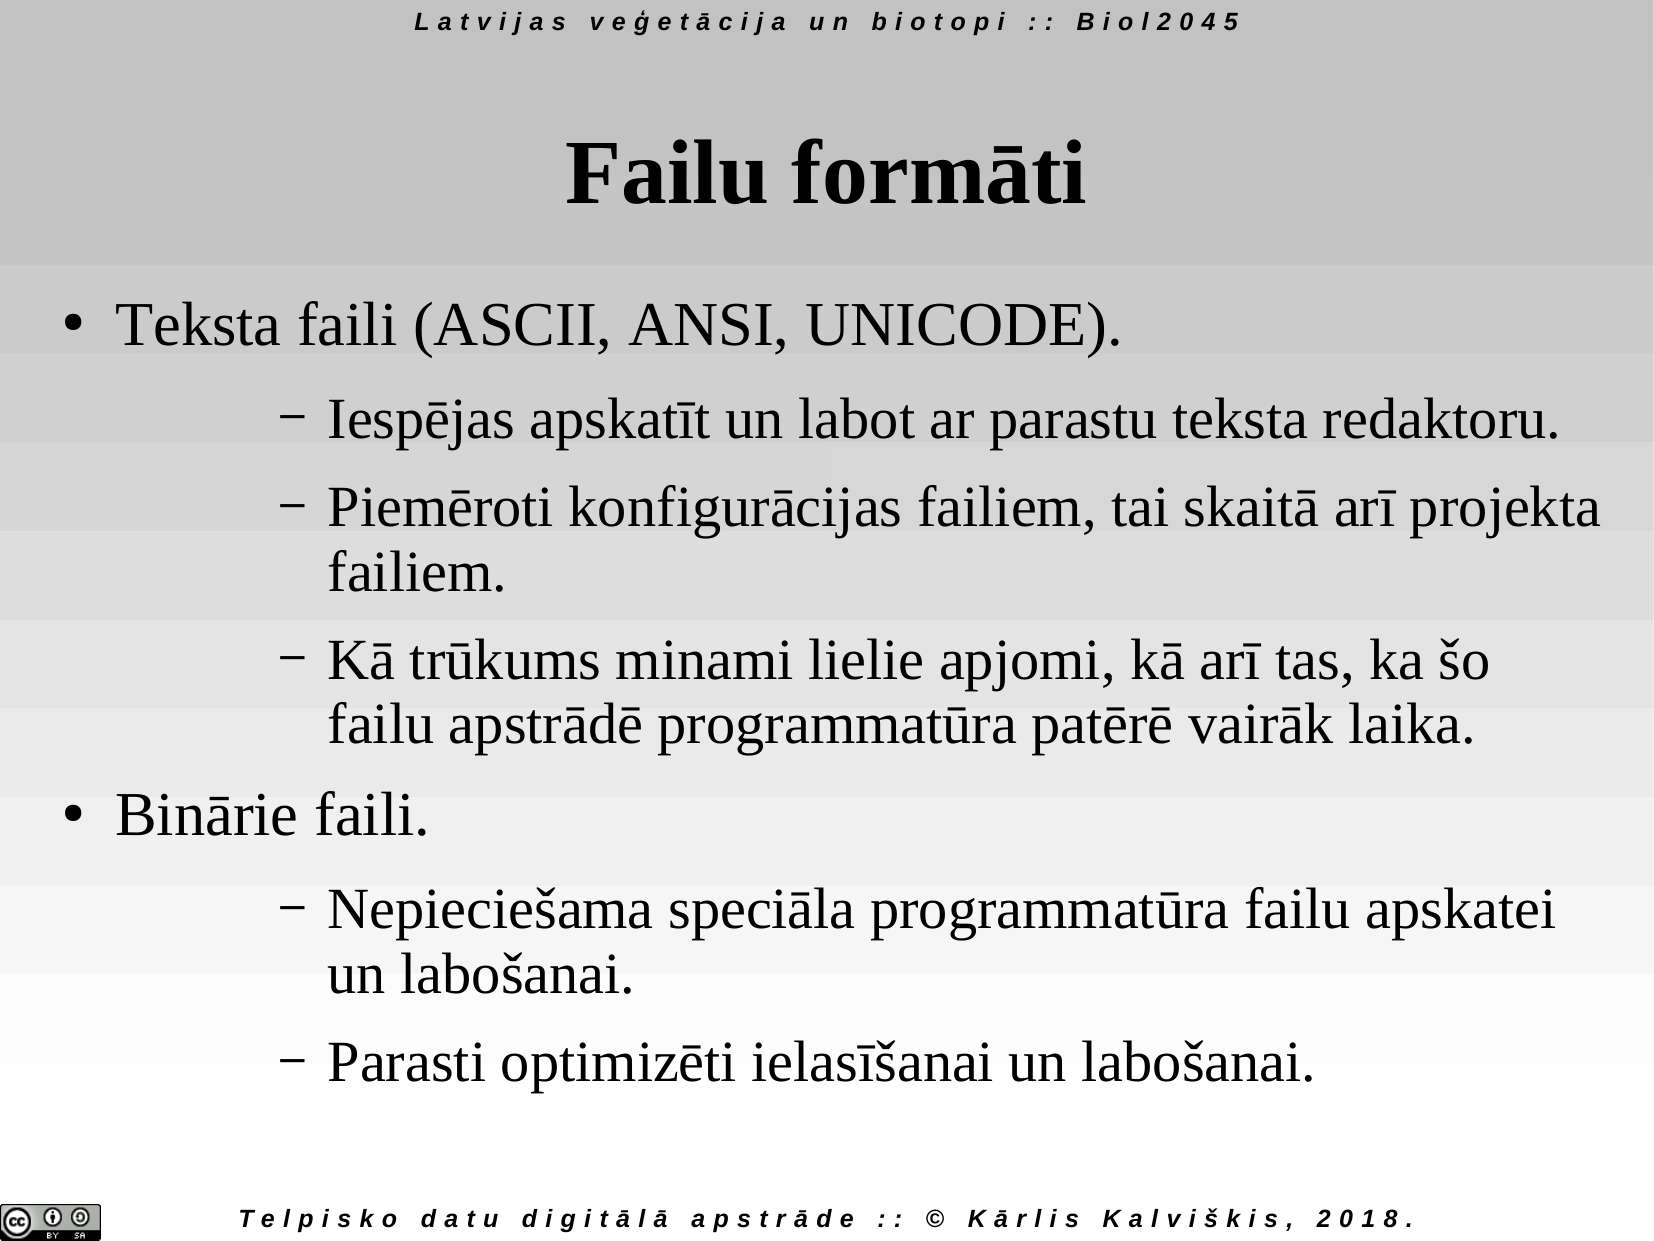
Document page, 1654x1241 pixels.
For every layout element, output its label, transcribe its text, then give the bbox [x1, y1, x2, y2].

list Teksta faili (ASCII, ANSI, UNICODE). Iespējas apskatīt un labot ar parastu teksta redaktoru. Piemēroti konfigurācijas failiem, tai skaitā arī projekta failiem. Kā trūkums minami lielie apjomi, kā arī tas, ka šo failu apstrādē programmatūra patērē vairāk laika. Binārie faili. Nepieciešama speciāla programmatūra failu apskatei un labošanai. Parasti optimizēti ielasīšanai un labošanai. [44, 289, 1610, 1113]
title Failu formāti [29, 49, 1625, 296]
picture [0, 0, 1654, 1241]
